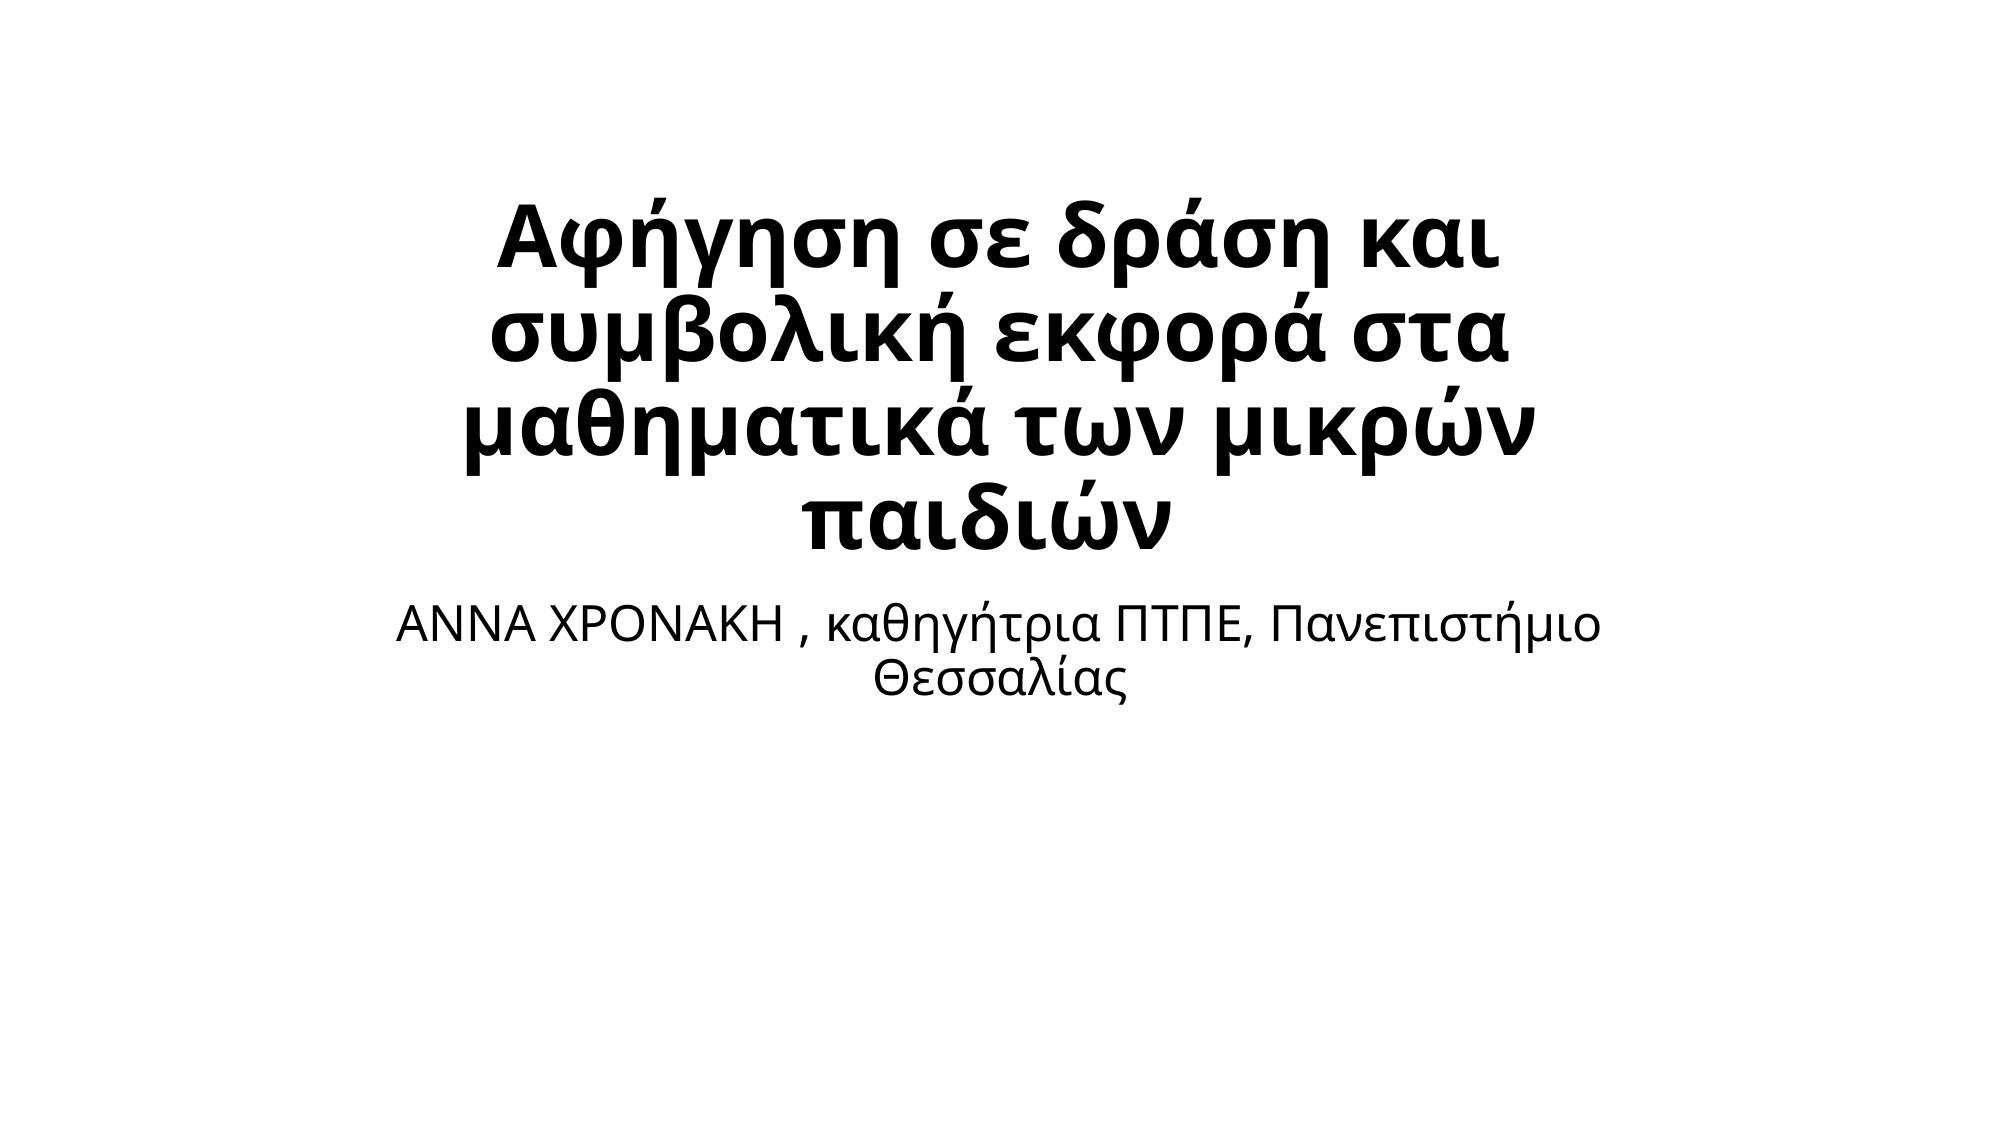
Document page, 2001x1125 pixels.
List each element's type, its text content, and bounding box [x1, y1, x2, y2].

title Αφήγηση σε δράση και συμβολική εκφορά στα μαθηματικά των μικρών παιδιών [249, 184, 1750, 576]
subtitle ΑΝΝΑ ΧΡΟΝΑΚΗ , καθηγήτρια ΠΤΠΕ, Πανεπιστήμιο Θεσσαλίας [249, 590, 1750, 863]
